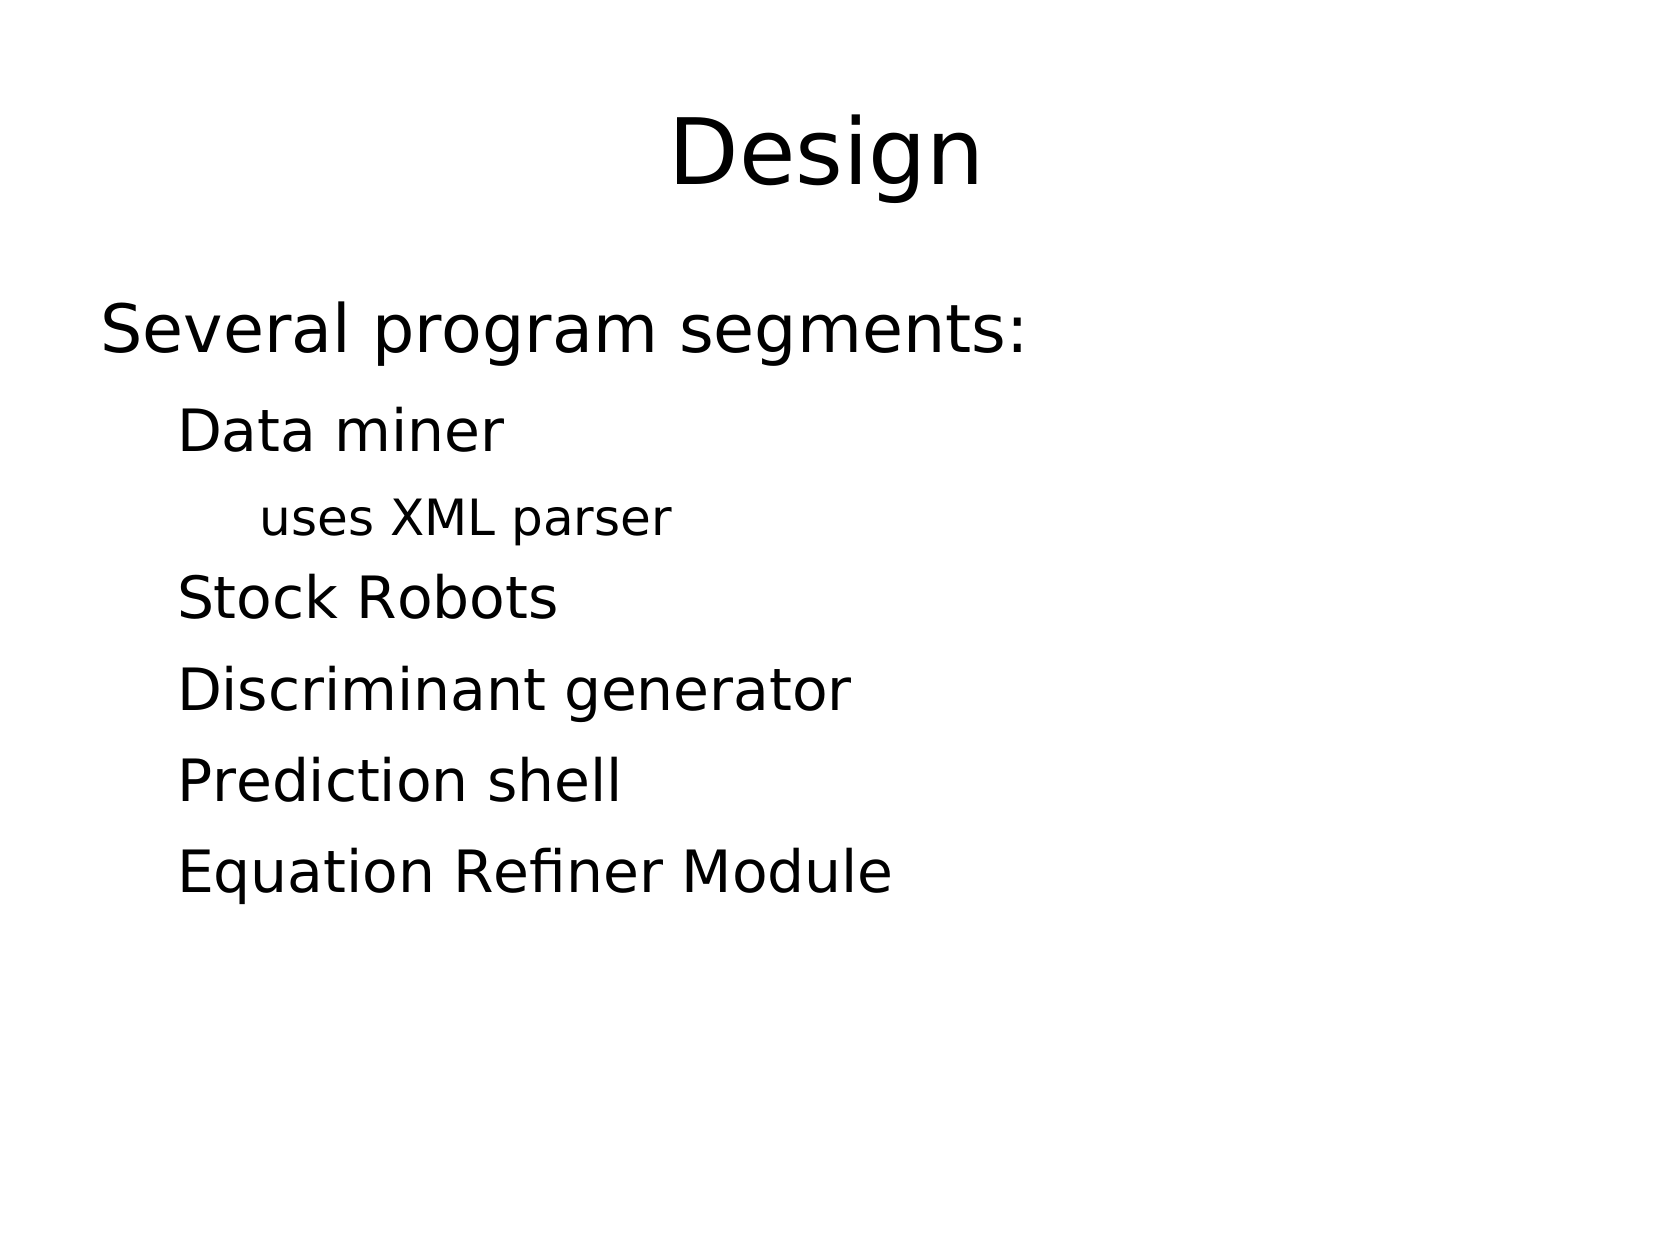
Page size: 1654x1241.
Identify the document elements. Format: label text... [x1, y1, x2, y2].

title Design [82, 49, 1571, 257]
list Several program segments: Data miner uses XML parser Stock Robots Discriminant generator Prediction shell Equation Refiner Module [82, 290, 1571, 1109]
